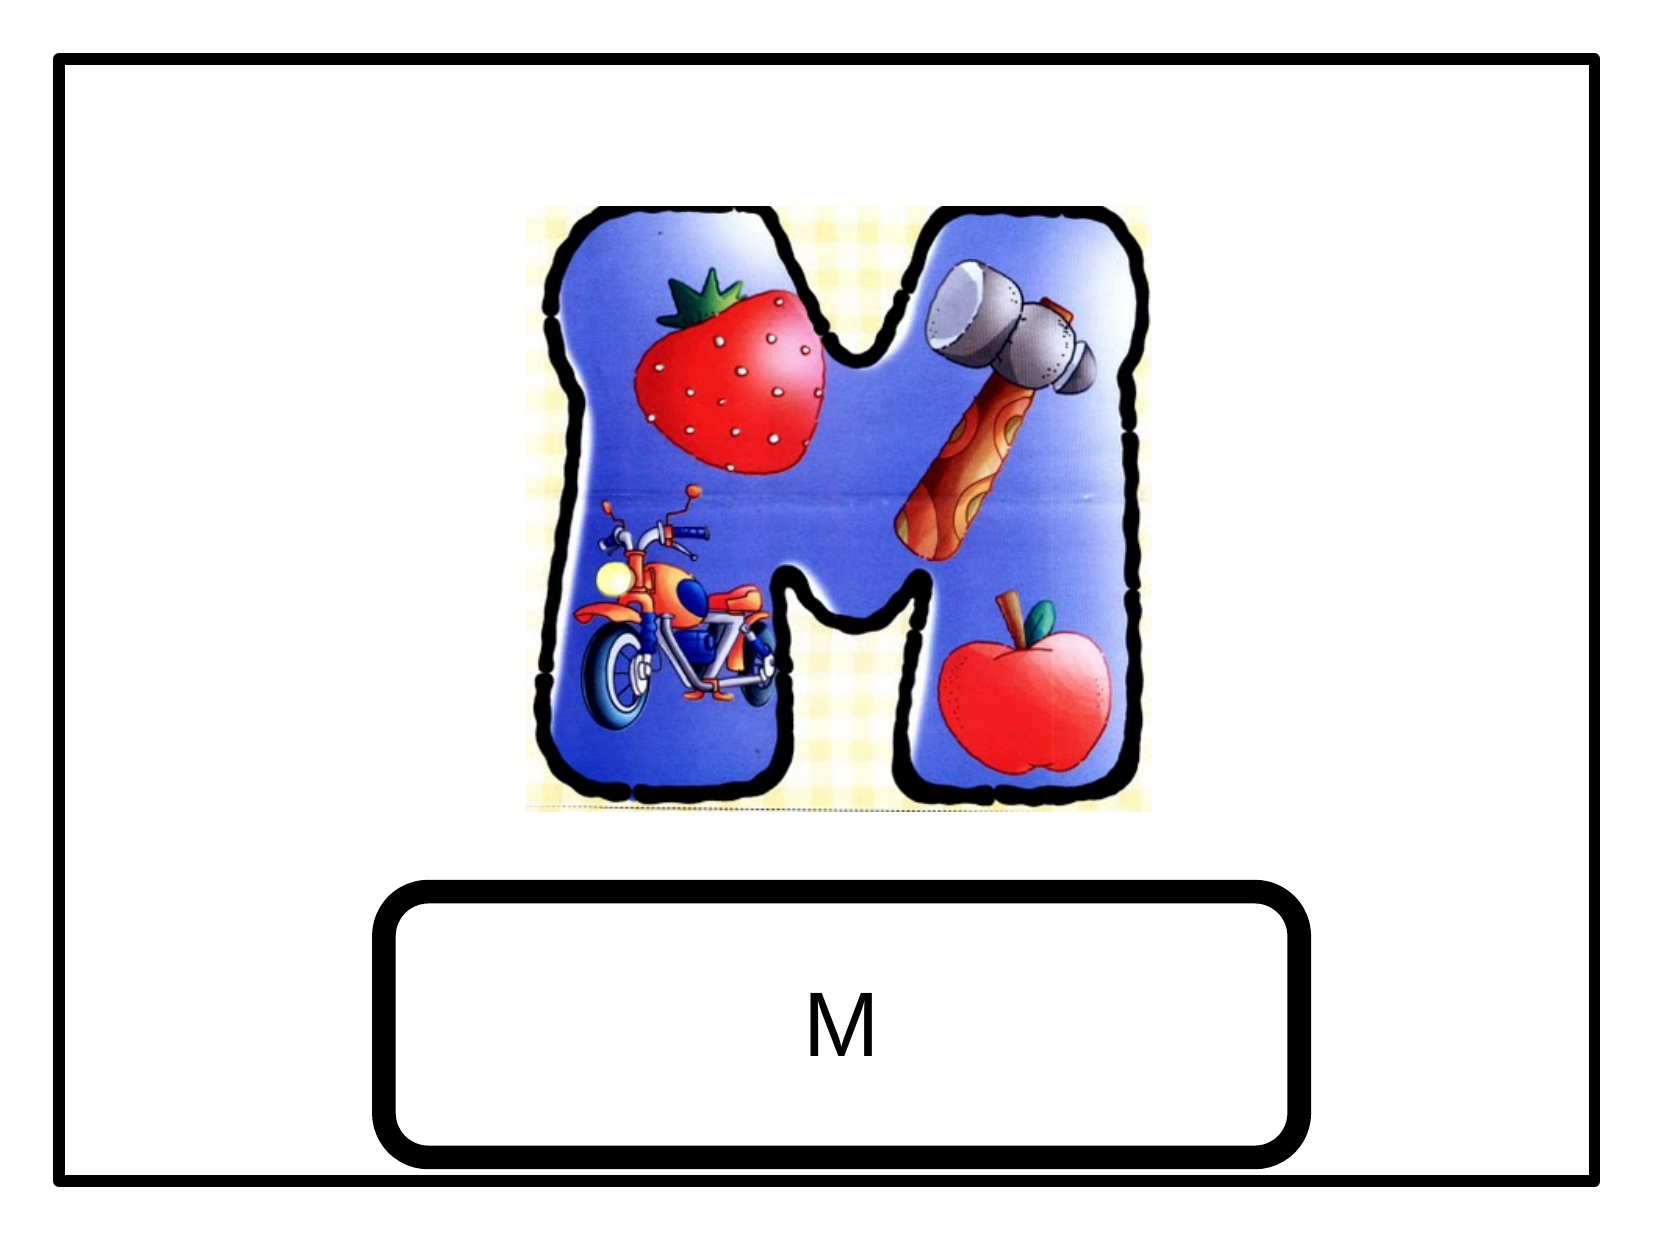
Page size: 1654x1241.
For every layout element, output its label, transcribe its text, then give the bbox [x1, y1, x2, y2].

picture [526, 206, 1152, 812]
text_box [59, 59, 1595, 1182]
text_box M [383, 891, 1300, 1158]
